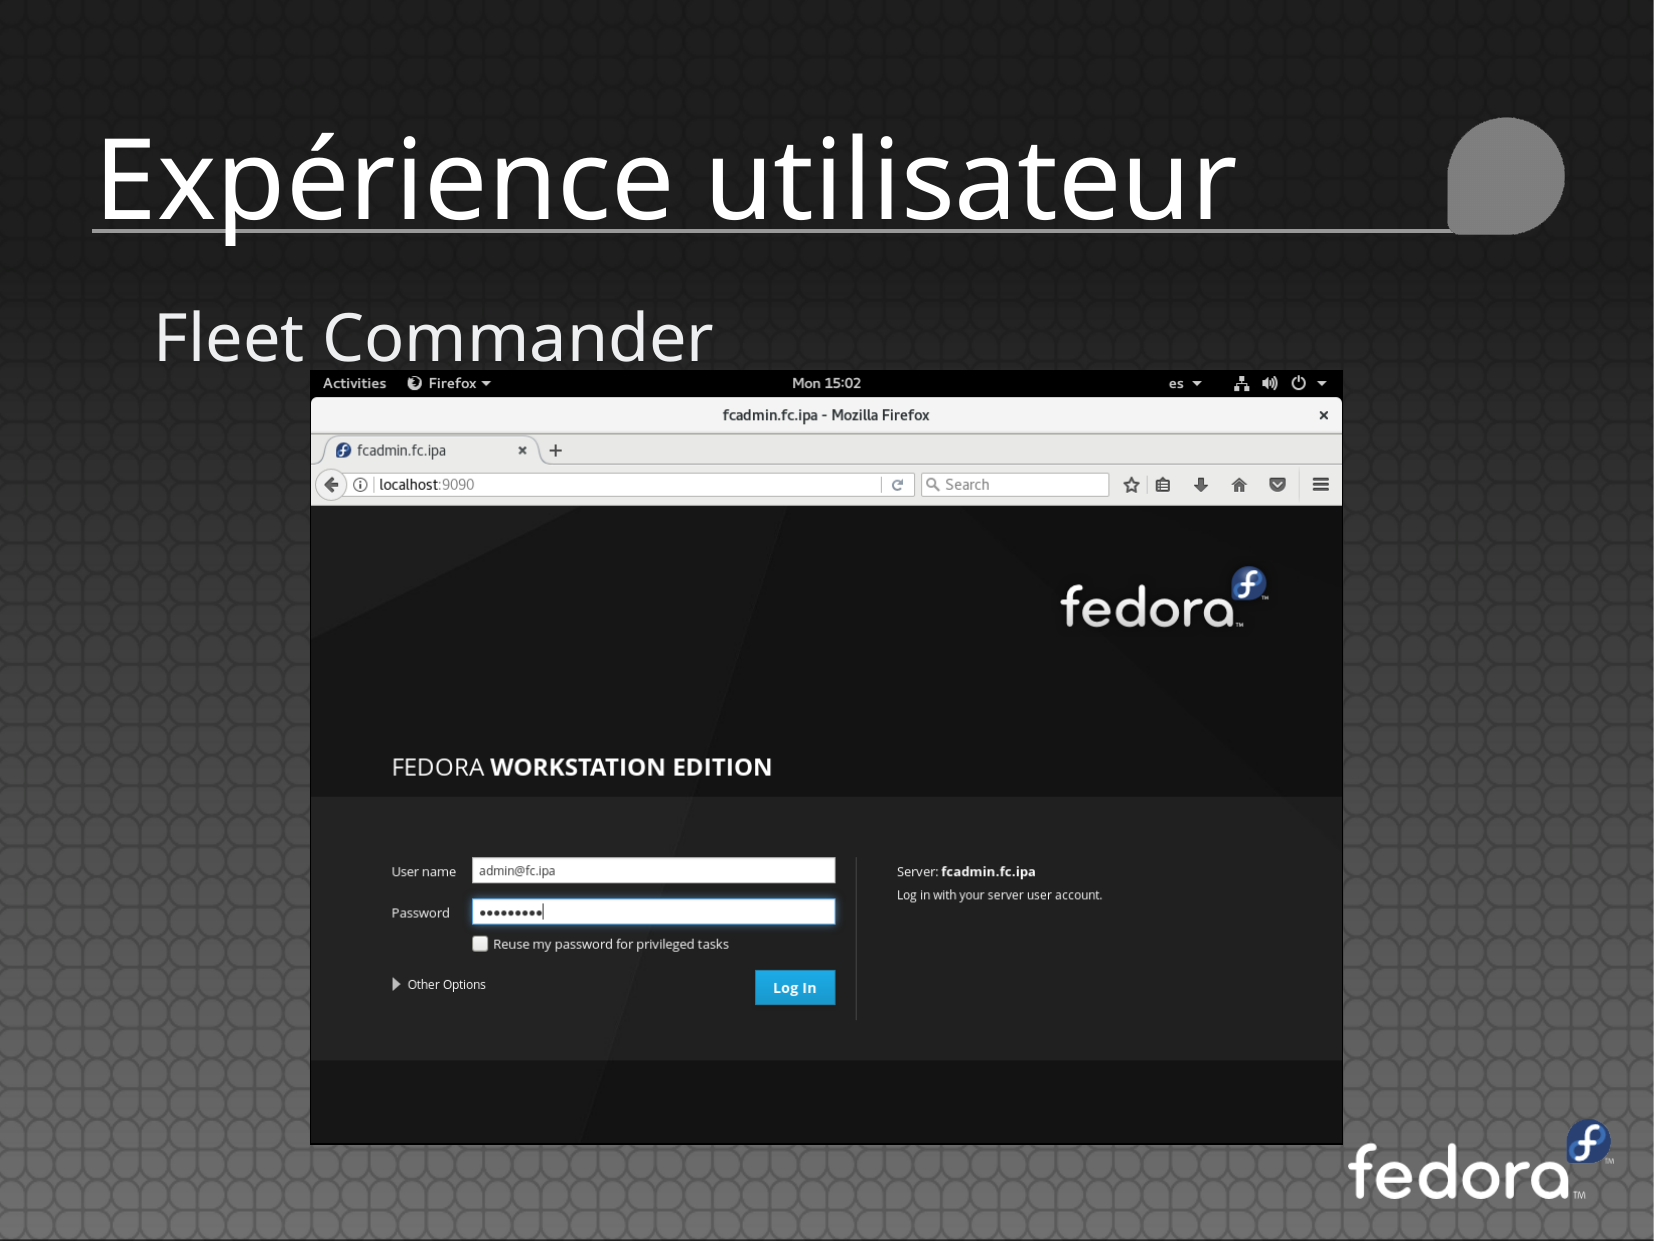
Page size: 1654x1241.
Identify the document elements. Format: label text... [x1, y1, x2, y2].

title Expérience utilisateur [94, 100, 1426, 251]
picture [0, 0, 1654, 1241]
list Fleet Commander [82, 290, 1571, 1227]
